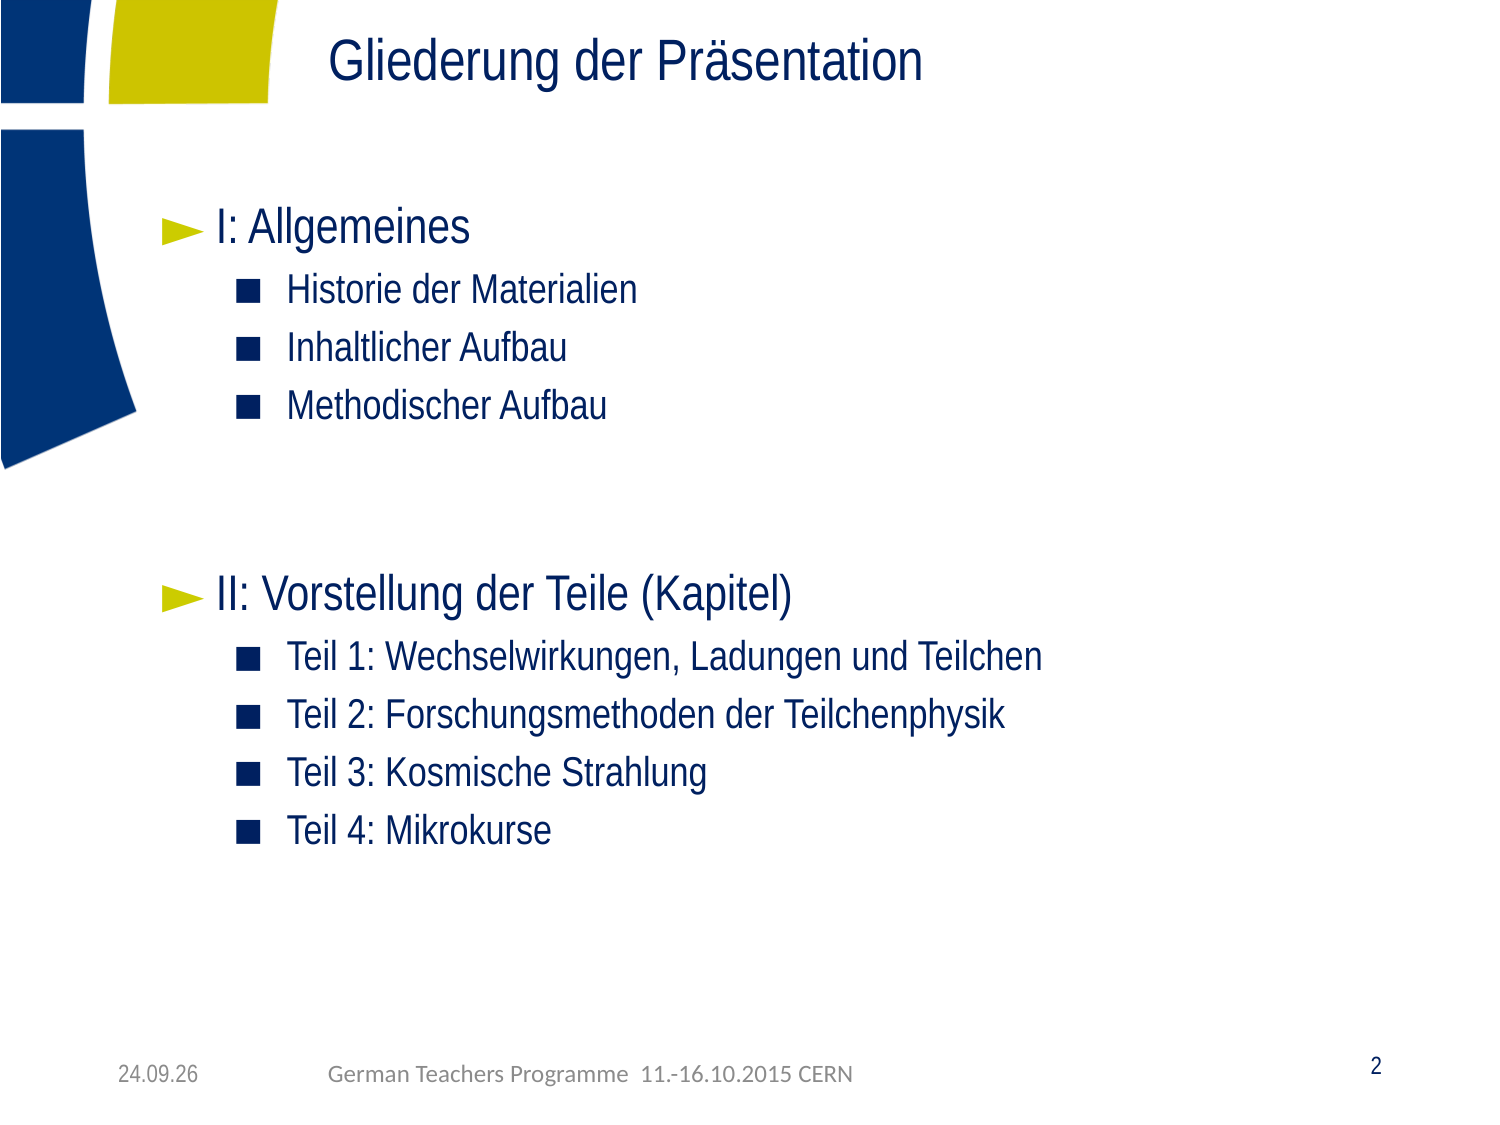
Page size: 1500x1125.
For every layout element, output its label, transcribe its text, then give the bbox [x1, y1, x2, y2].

picture [0, 0, 1500, 1125]
list I: Allgemeines Historie der Materialien Inhaltlicher Aufbau Methodischer Aufbau II: Vorstellung der Teile (Kapitel) Teil 1: Wechselwirkungen, Ladungen und Teilchen Teil 2: Forschungsmethoden der Teilchenphysik Teil 3: Kosmische Strahlung Teil 4: Mikrokurse [129, 190, 1367, 880]
title Gliederung der Präsentation [313, 0, 1400, 114]
slide_number 14.10.15 [103, 1042, 290, 1103]
slide_number <Foliennummer> [1059, 1042, 1397, 1103]
footer German Teachers Programme 11.-16.10.2015 CERN [312, 1042, 987, 1103]
